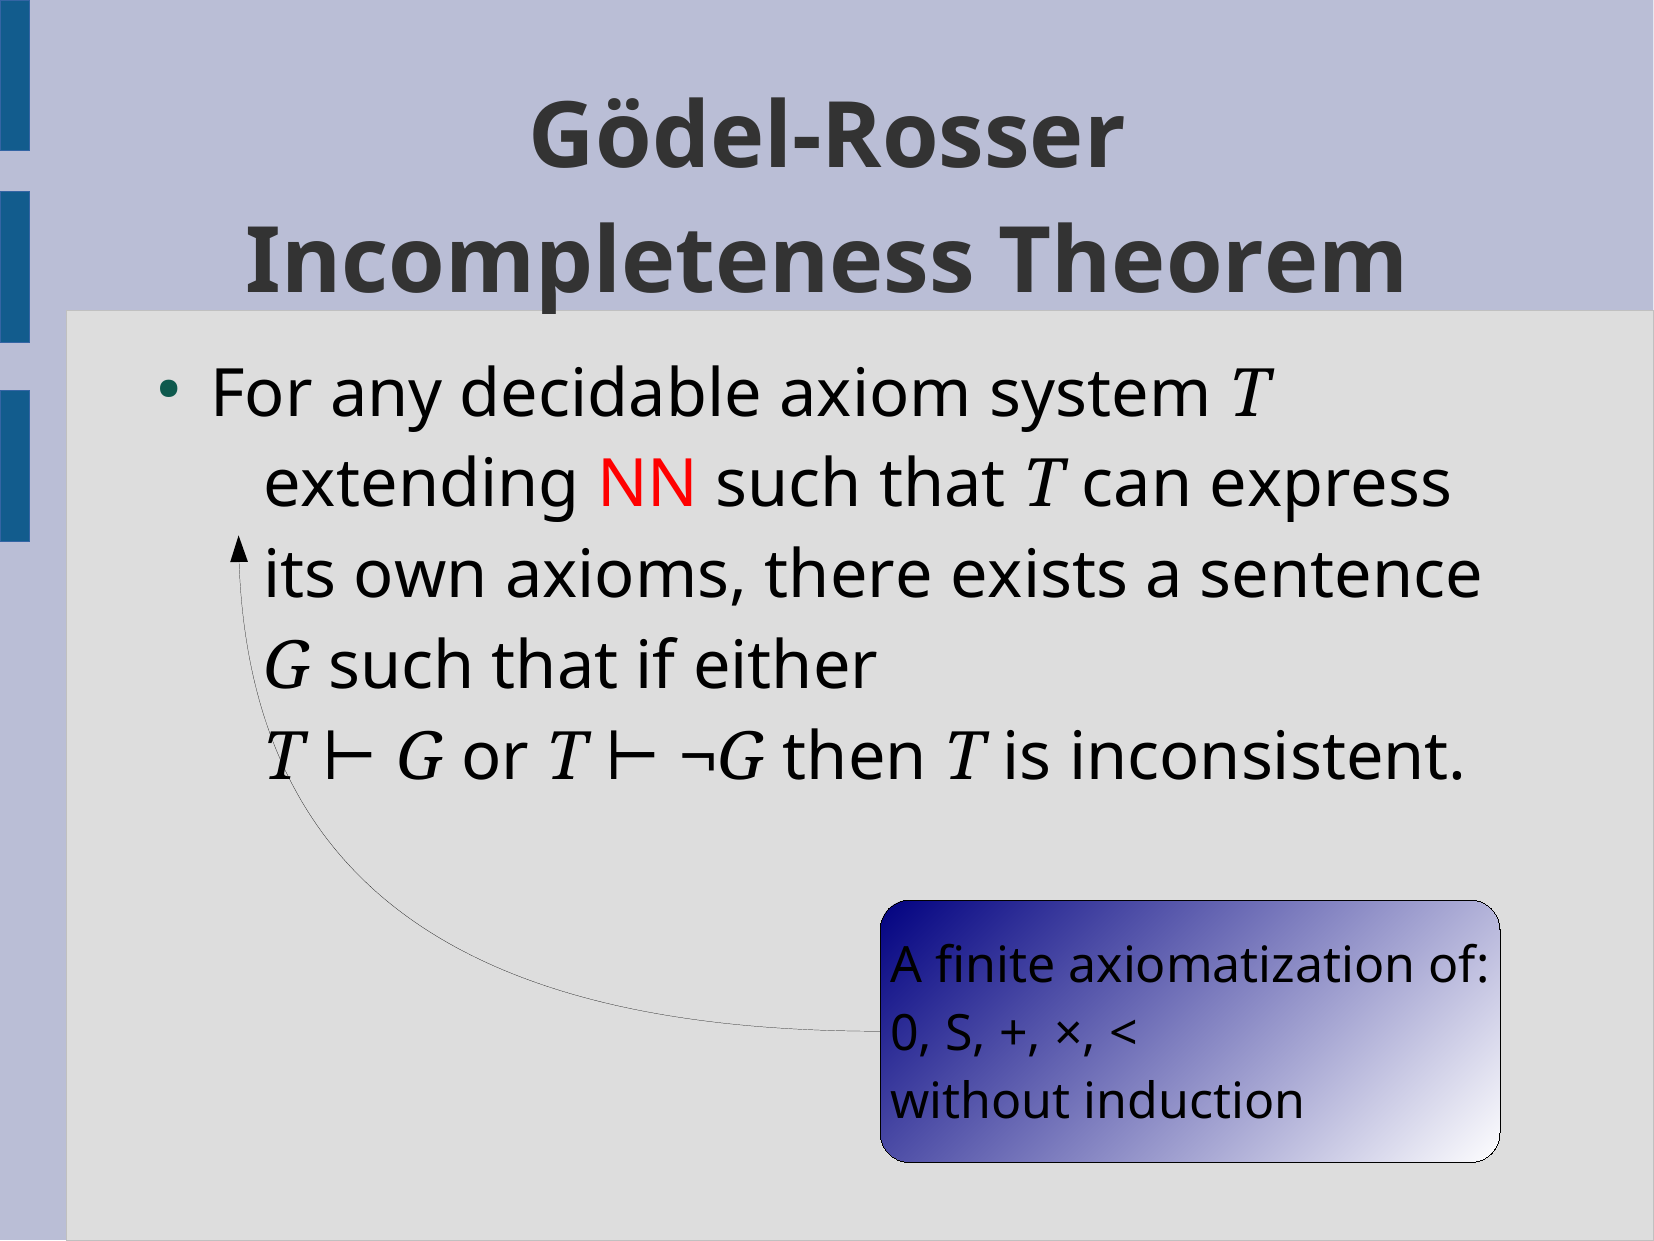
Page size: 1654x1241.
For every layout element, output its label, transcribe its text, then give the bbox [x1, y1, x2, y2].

list For any decidable axiom system T extending NN such that T can express its own axioms, there exists a sentence G such that if either T ⊢ G or T ⊢ ¬G then T is inconsistent. [121, 344, 1534, 869]
title Gödel-Rosser Incompleteness Theorem [121, 55, 1534, 334]
text_box A finite axiomatization of: 0, S, +, ×, < without induction [880, 900, 1501, 1163]
